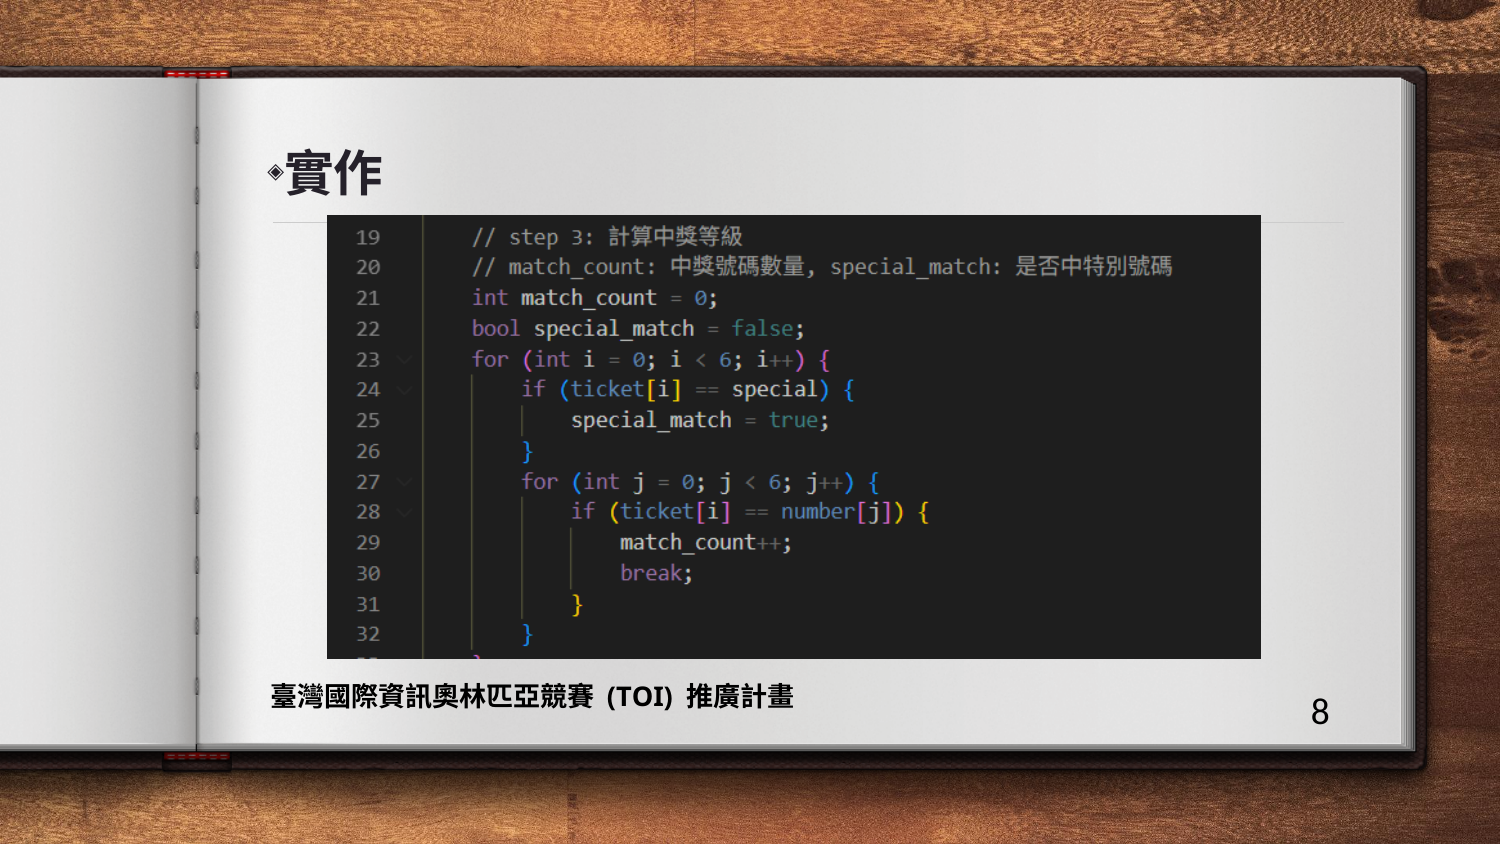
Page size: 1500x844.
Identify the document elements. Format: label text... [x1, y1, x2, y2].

picture [327, 215, 1261, 659]
list 實作 [252, 126, 1194, 216]
text_box 8 [1295, 672, 1386, 737]
